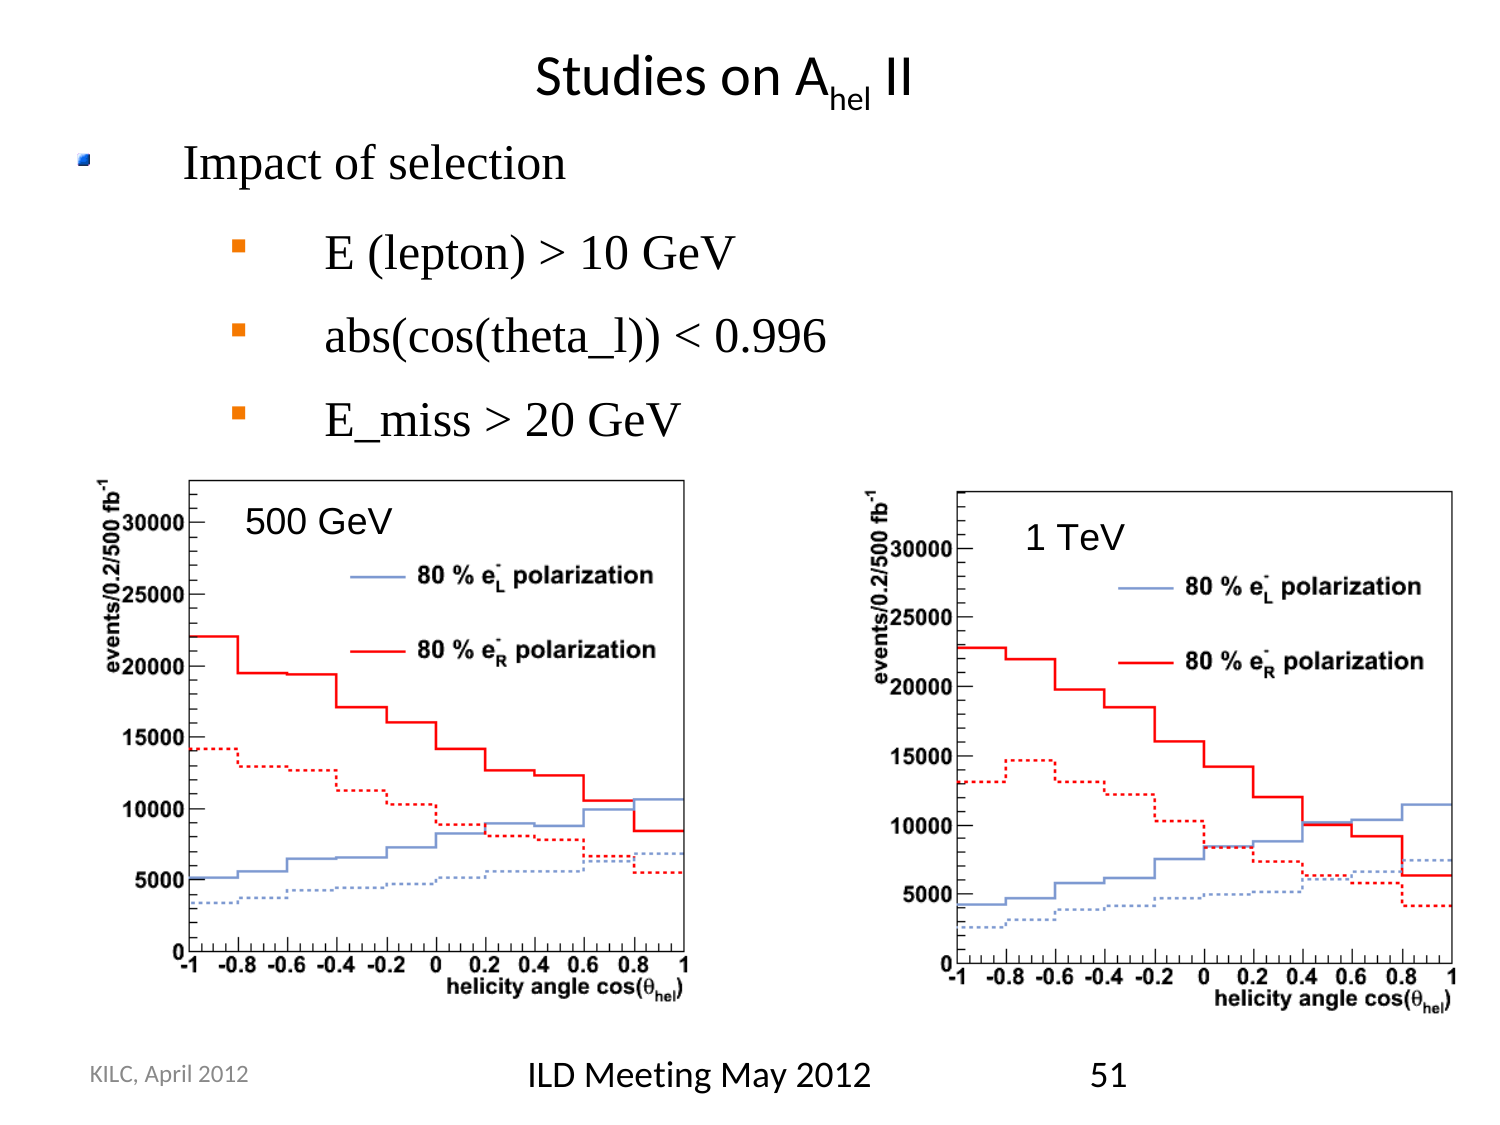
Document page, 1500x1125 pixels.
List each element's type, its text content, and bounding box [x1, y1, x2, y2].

picture [857, 462, 1483, 1059]
picture [77, 153, 90, 166]
text_box 1 TeV [1010, 503, 1349, 560]
text_box Impact of selection E (lepton) > 10 GeV abs(cos(theta_l)) < 0.996 E_miss > 20 GeV [41, 125, 1500, 929]
title Studies on Ahel II [49, 29, 1400, 125]
picture [89, 451, 715, 1047]
text_box KILC, April 2012 [74, 1042, 426, 1103]
text_box 500 GeV [230, 486, 569, 544]
